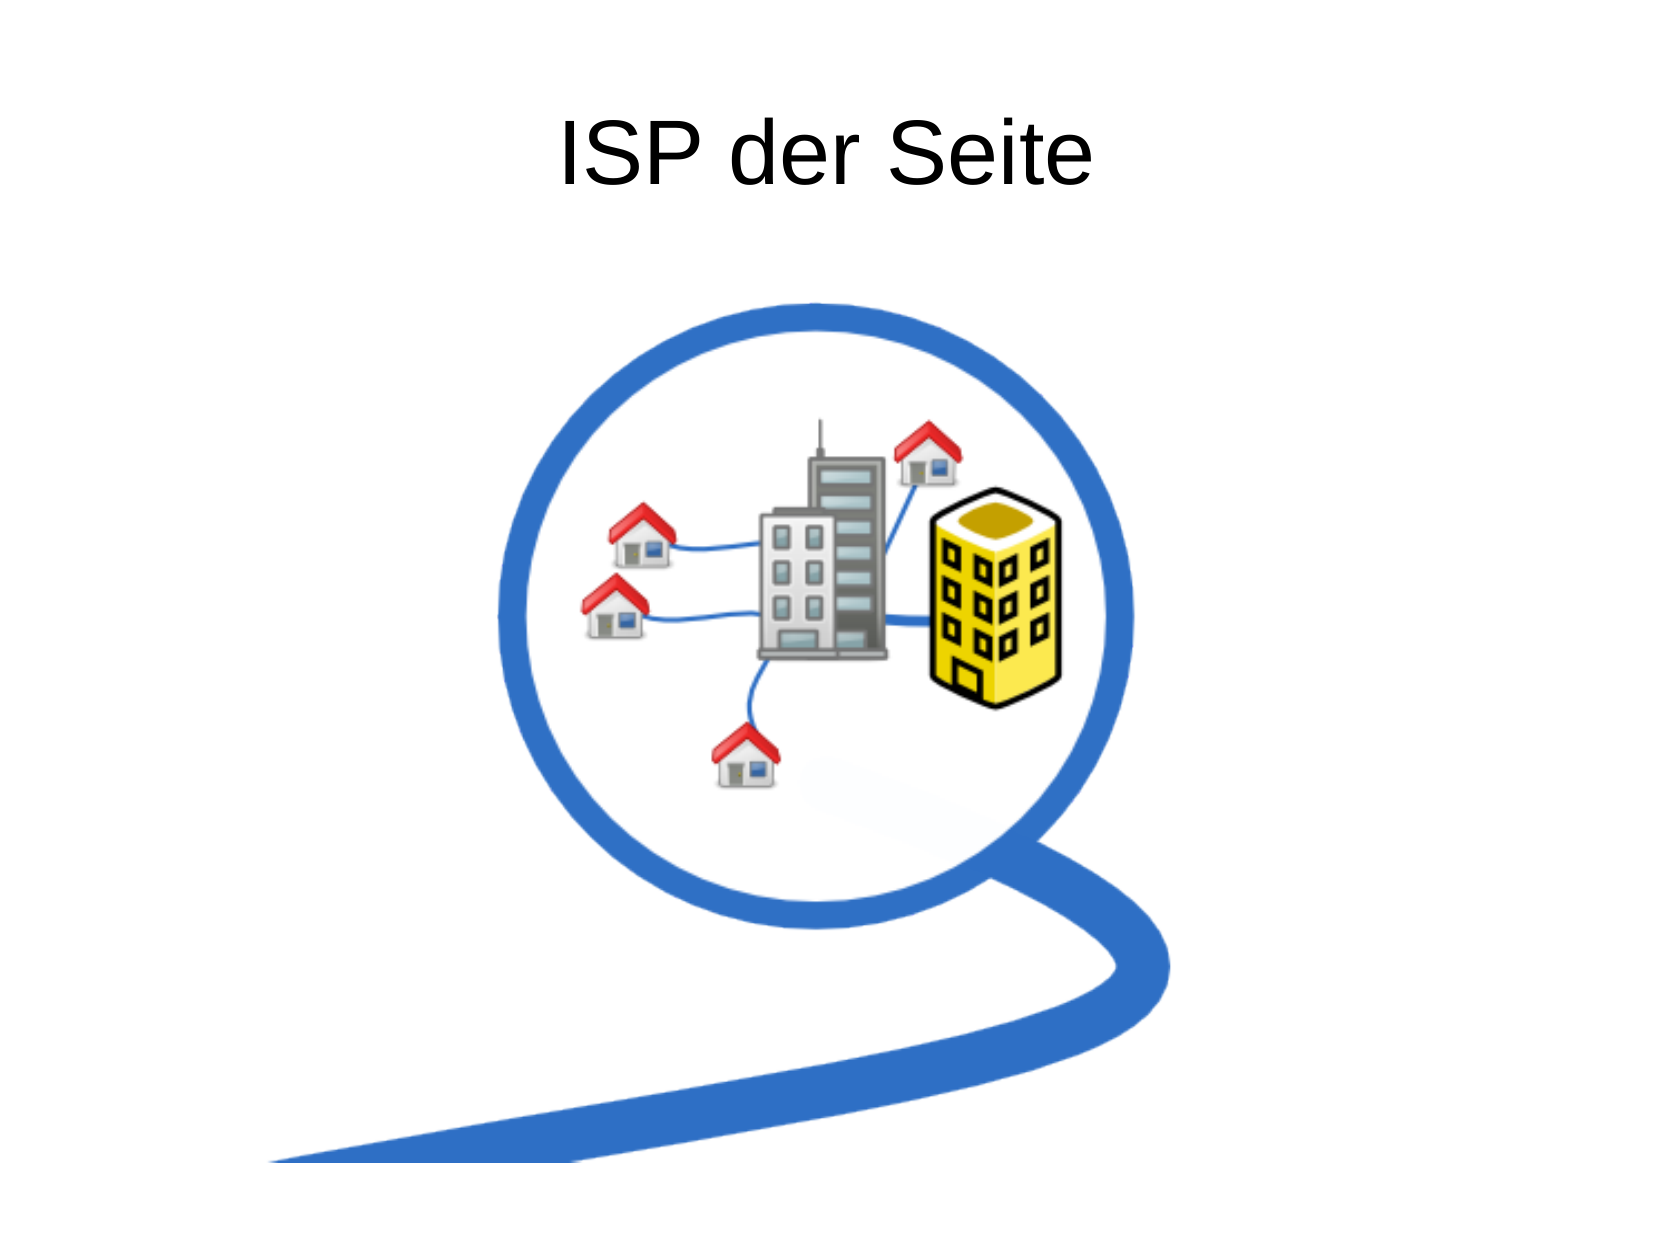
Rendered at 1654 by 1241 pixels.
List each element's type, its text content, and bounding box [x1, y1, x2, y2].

picture [171, 236, 1394, 1163]
title ISP der Seite [82, 49, 1571, 257]
